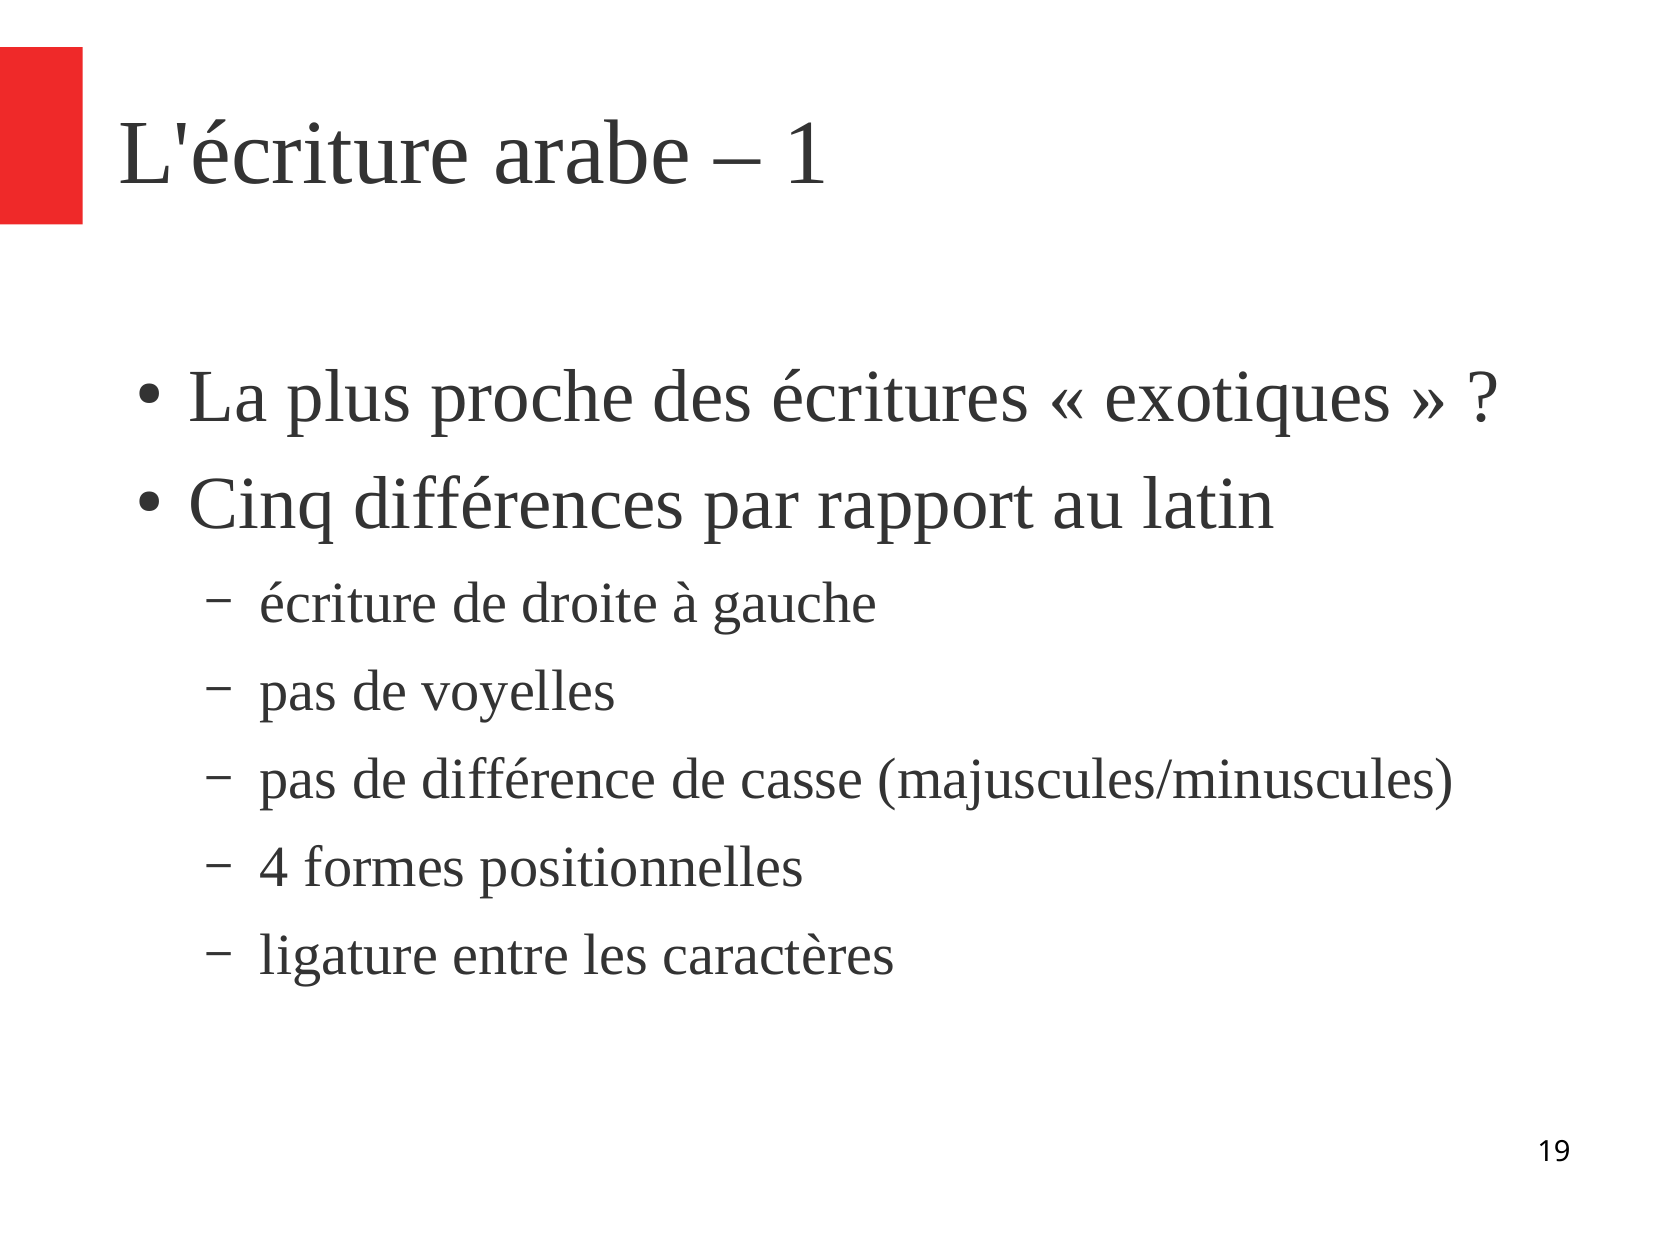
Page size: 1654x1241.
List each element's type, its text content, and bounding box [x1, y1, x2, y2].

title L'écriture arabe – 1 [118, 49, 1571, 257]
list La plus proche des écritures « exotiques » ? Cinq différences par rapport au latin écriture de droite à gauche pas de voyelles pas de différence de casse (majuscules/minuscules) 4 formes positionnelles ligature entre les caractères [118, 354, 1536, 1074]
